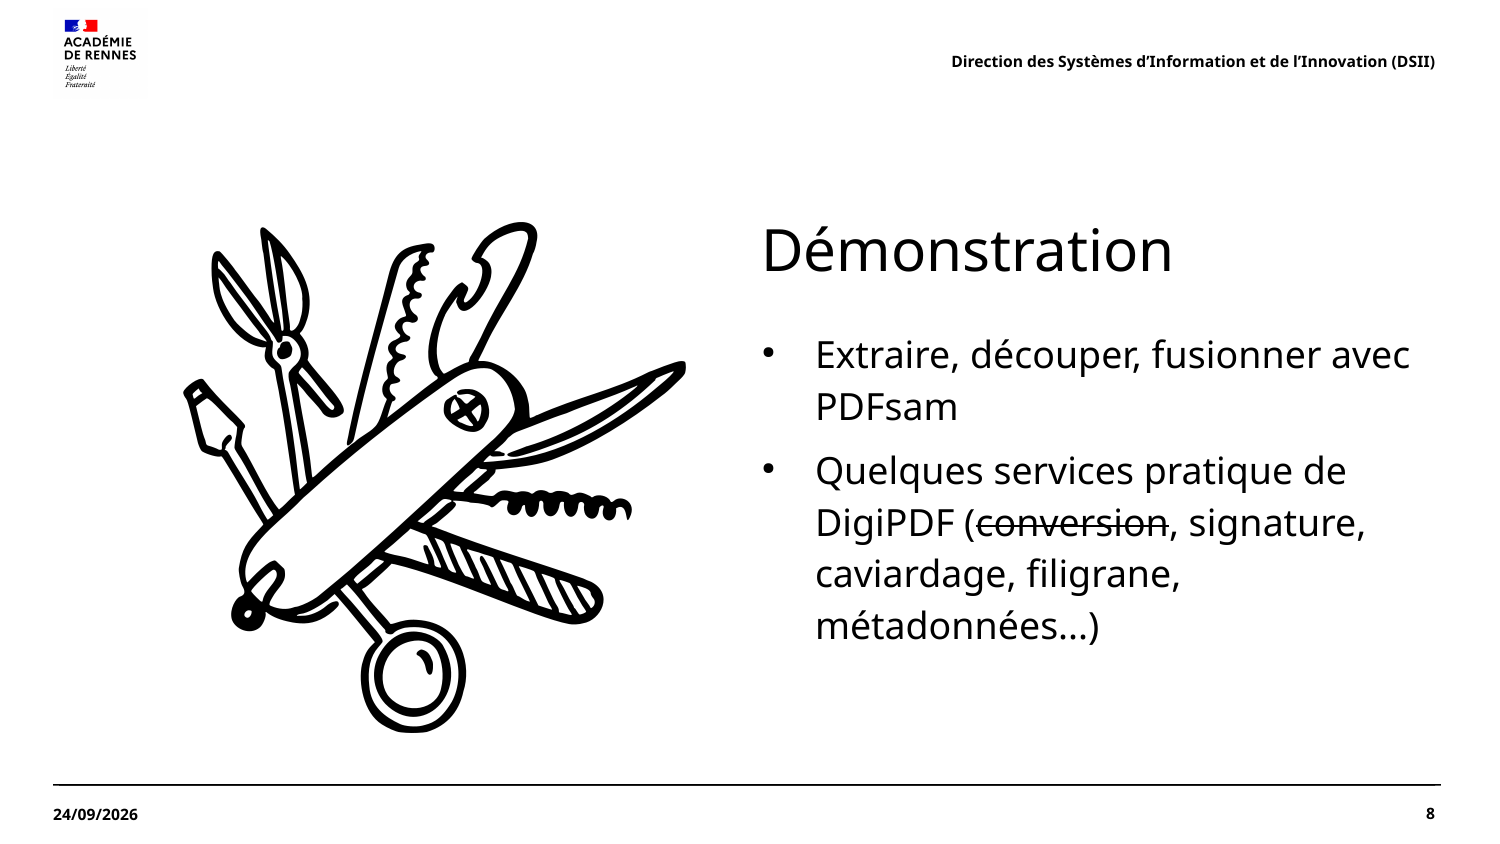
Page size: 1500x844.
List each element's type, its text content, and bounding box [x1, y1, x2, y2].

slide_number <numéro> [1213, 784, 1436, 844]
title Démonstration [746, 177, 1418, 319]
slide_number 31/05/2024 [53, 787, 245, 844]
picture [53, 8, 148, 99]
list Extraire, découper, fusionner avec PDFsam Quelques services pratique de DigiPDF (conversion, signature, caviardage, filigrane, métadonnées...) [744, 324, 1447, 768]
footer Direction des Systèmes d’Information et de l’Innovation (DSII) [470, 32, 1436, 92]
picture [183, 222, 686, 733]
